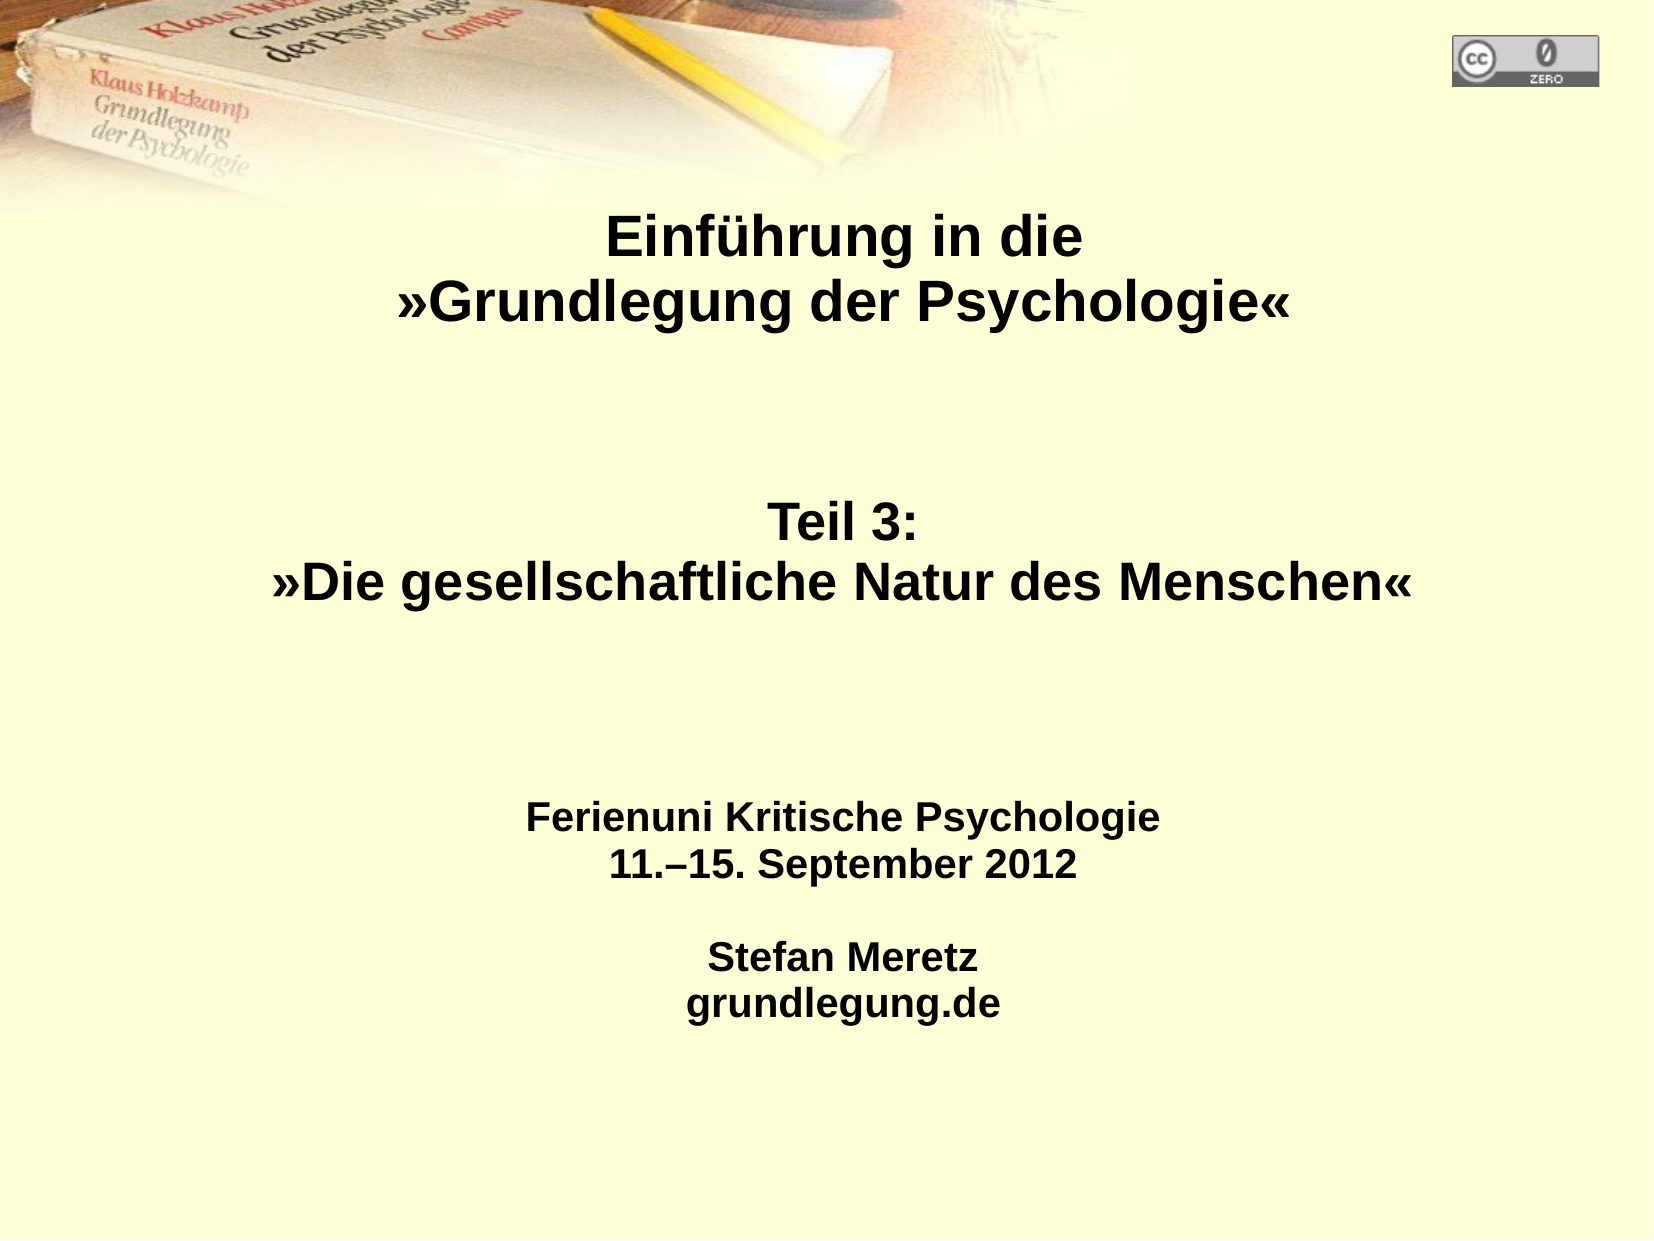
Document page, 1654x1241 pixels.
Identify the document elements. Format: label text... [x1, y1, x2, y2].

subtitle Teil 3: »Die gesellschaftliche Natur des Menschen« Ferienuni Kritische Psychologie 11.–15. September 2012 Stefan Meretz grundlegung.de [80, 301, 1607, 1217]
picture [0, 0, 1156, 213]
title Einführung in die »Grundlegung der Psychologie« [82, 138, 1607, 301]
picture [1452, 35, 1600, 87]
